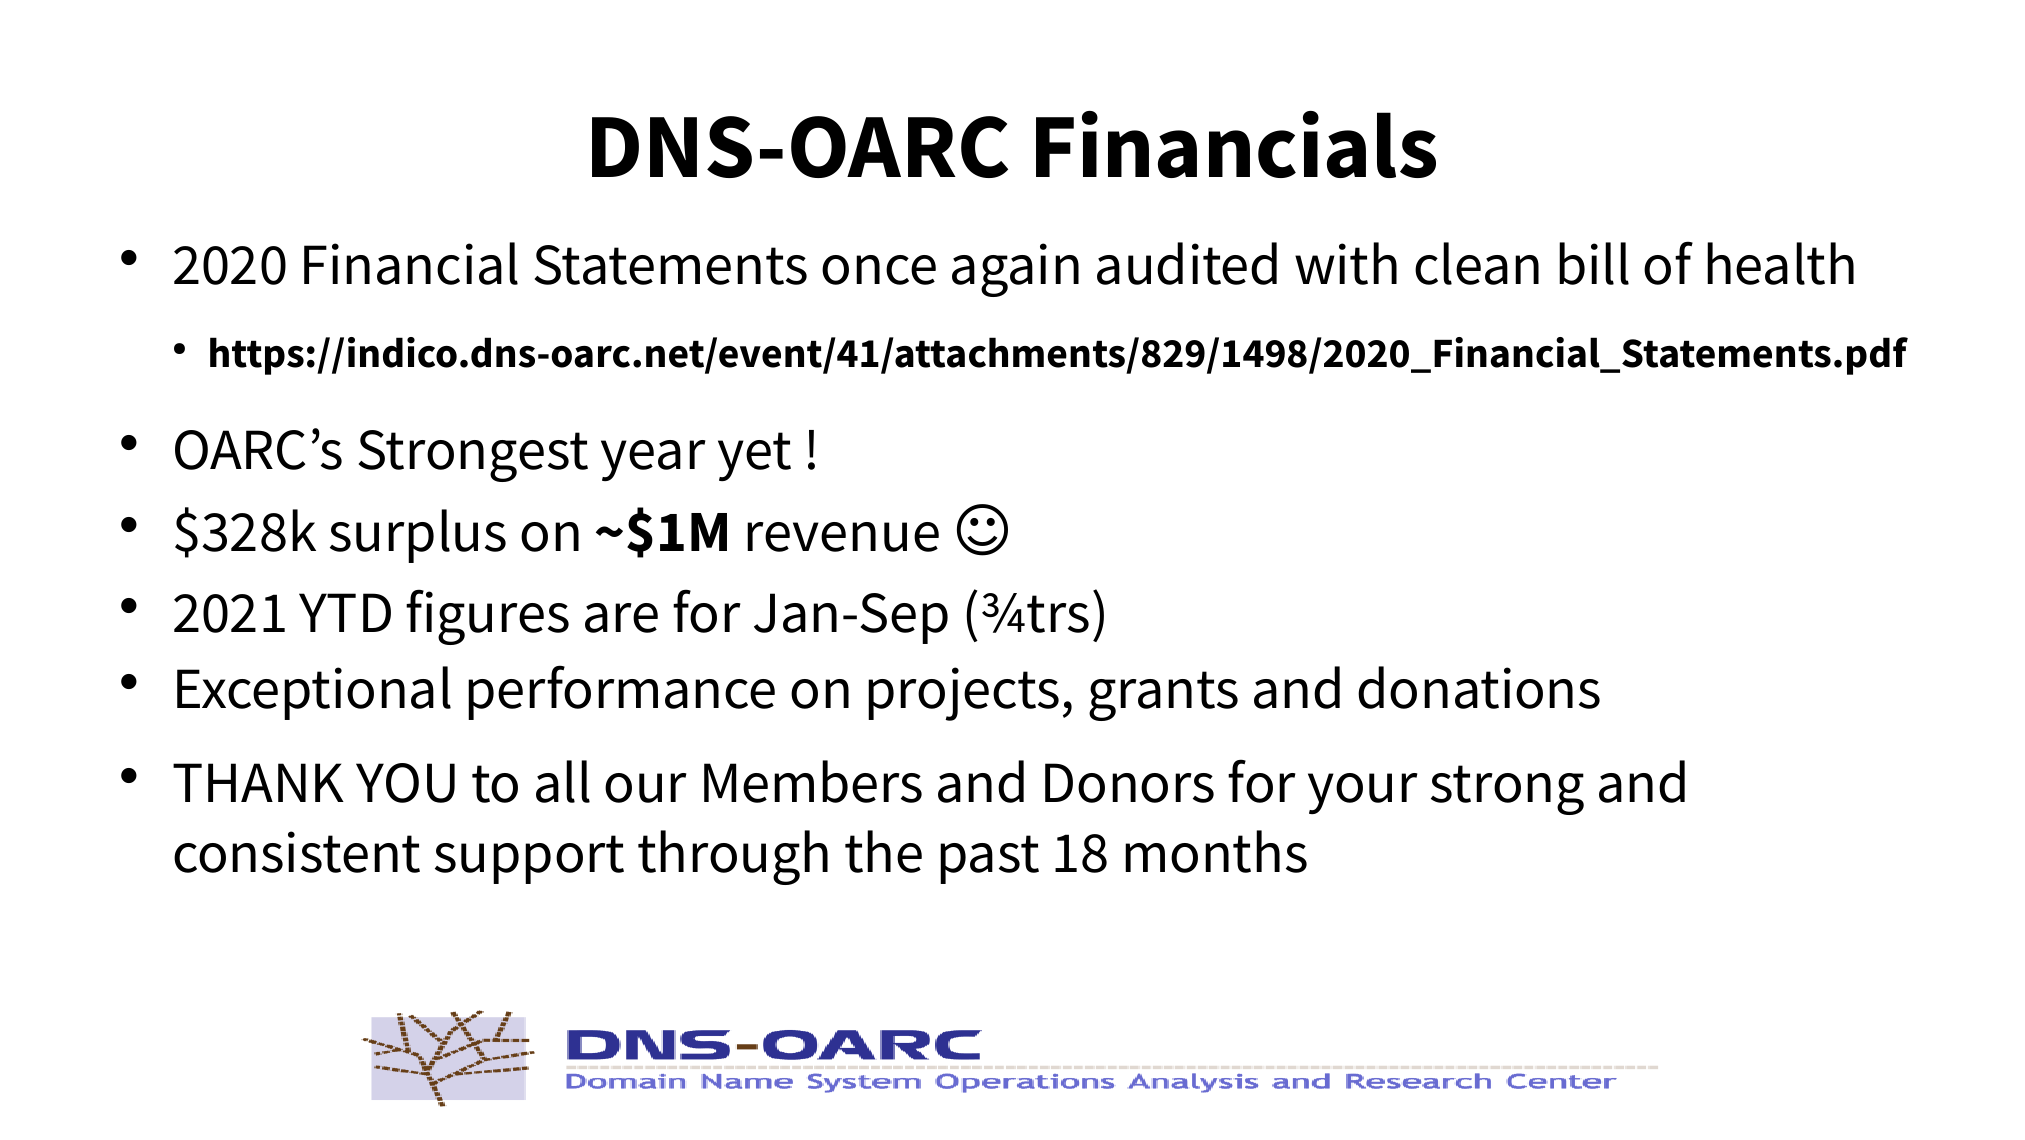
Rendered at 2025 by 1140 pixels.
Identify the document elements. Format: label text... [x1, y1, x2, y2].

text_box 2020 Financial Statements once again audited with clean bill of health https://indico.dns-oarc.net/event/41/attachments/829/1498/2020_Financial_Statements.pdf OARC’s Strongest year yet ! $328k surplus on ~$1M revenue ☺ 2021 YTD figures are for Jan-Sep (¾trs) Exceptional performance on projects, grants and donations THANK YOU to all our Members and Donors for your strong and consistent support through the past 18 months [101, 226, 1924, 924]
text_box DNS-OARC Financials [101, 45, 1924, 224]
picture [289, 1004, 1700, 1113]
chart [101, 224, 1927, 976]
